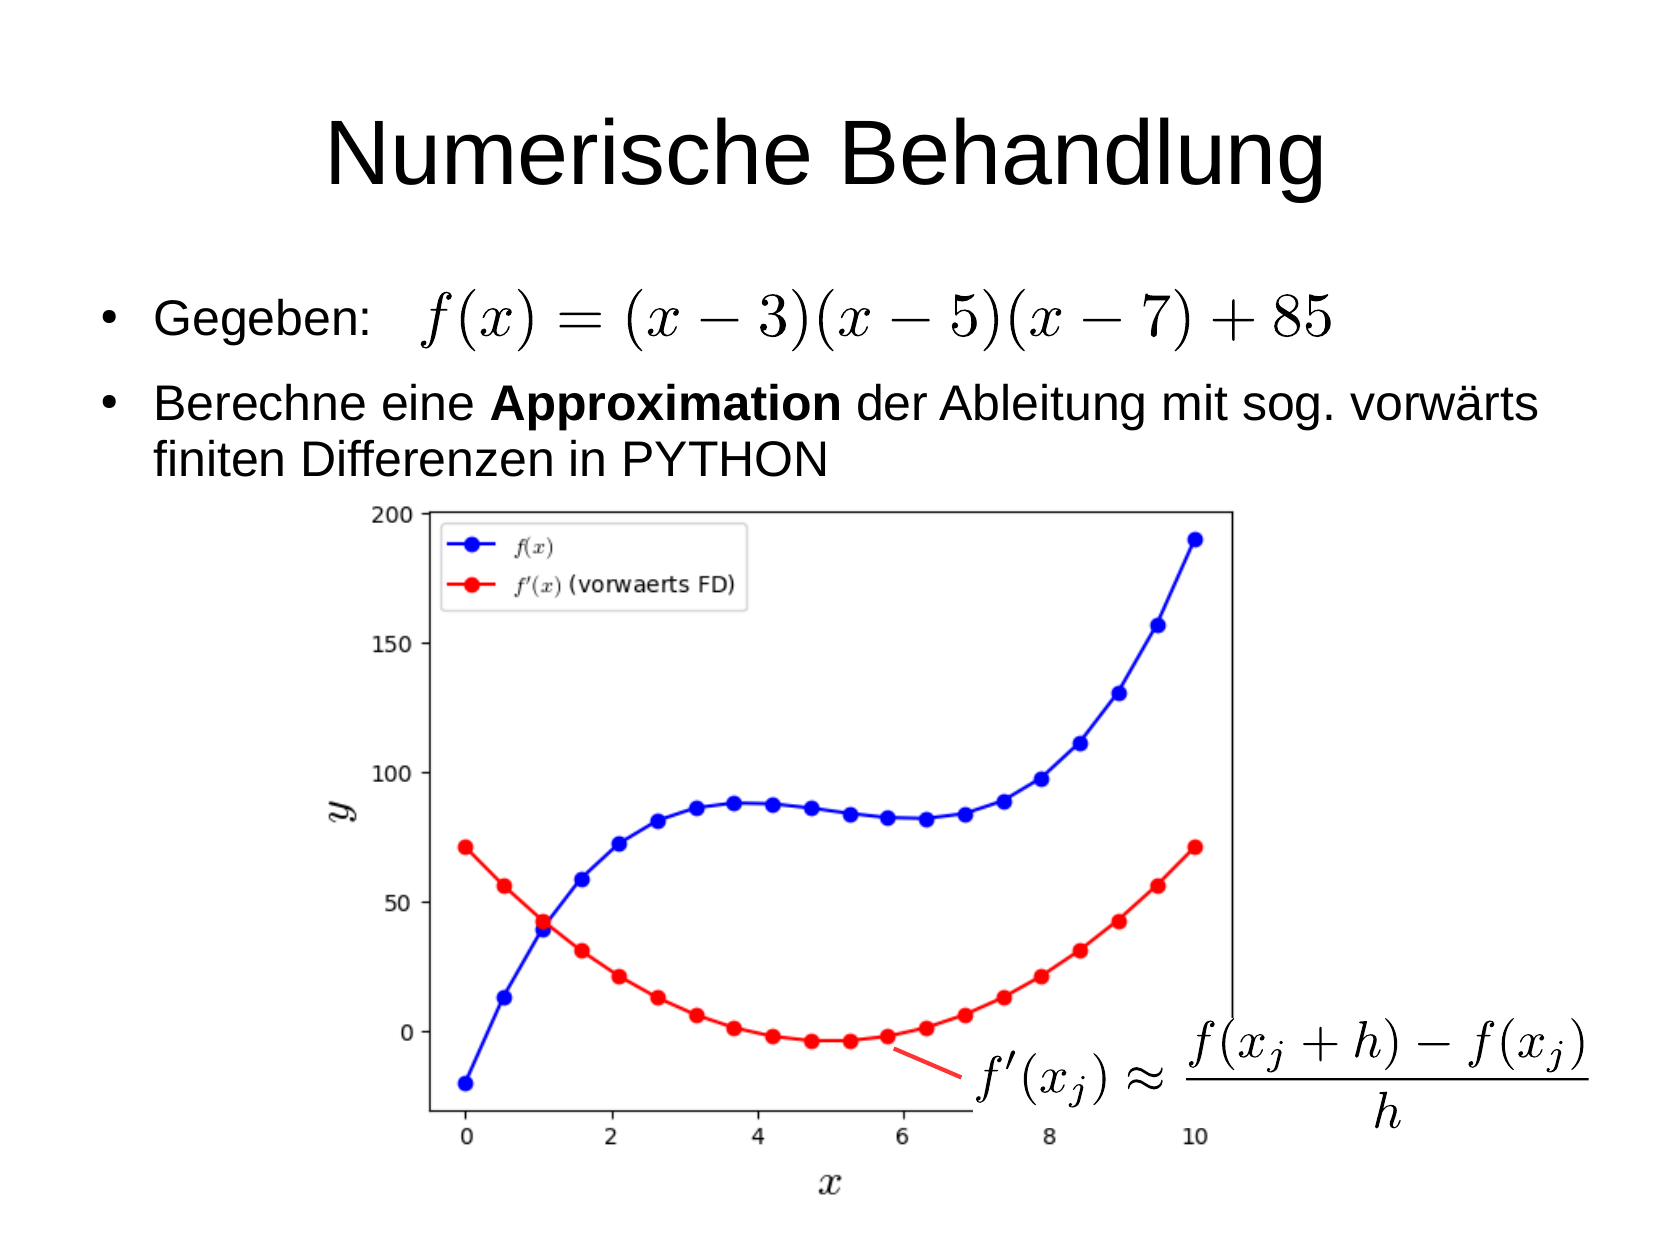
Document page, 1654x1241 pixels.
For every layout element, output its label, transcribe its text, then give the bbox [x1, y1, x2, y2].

text_box [417, 288, 1334, 352]
picture [300, 1010, 1253, 1219]
title Numerische Behandlung [82, 49, 1571, 257]
list Gegeben: Berechne eine Approximation der Ableitung mit sog. vorwärts finiten Differenzen in PYTHON [82, 290, 1571, 1010]
text_box [973, 1018, 1589, 1129]
